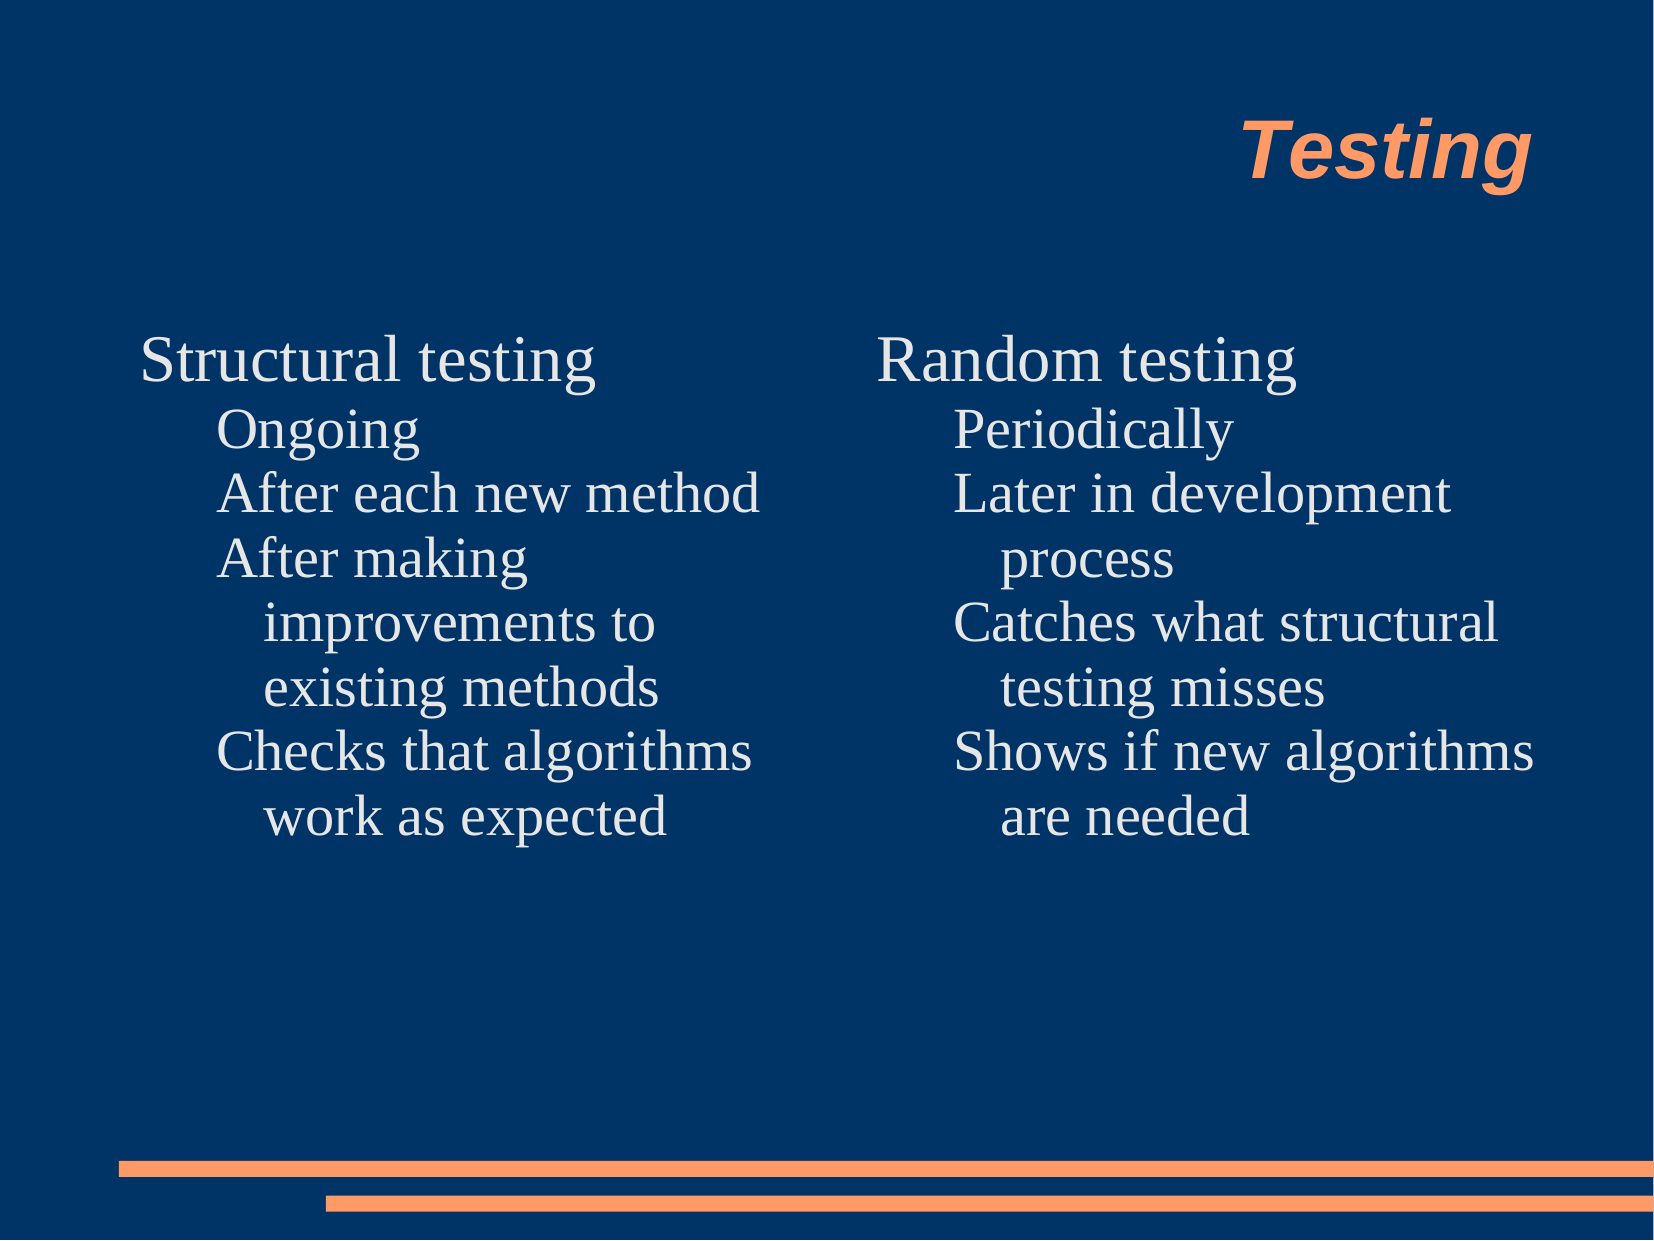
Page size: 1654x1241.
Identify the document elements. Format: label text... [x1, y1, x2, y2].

list Structural testing Ongoing After each new method After making improvements to existing methods Checks that algorithms work as expected [121, 322, 824, 1133]
title Testing [121, 46, 1534, 254]
list Random testing Periodically Later in development process Catches what structural testing misses Shows if new algorithms are needed [858, 322, 1562, 1133]
